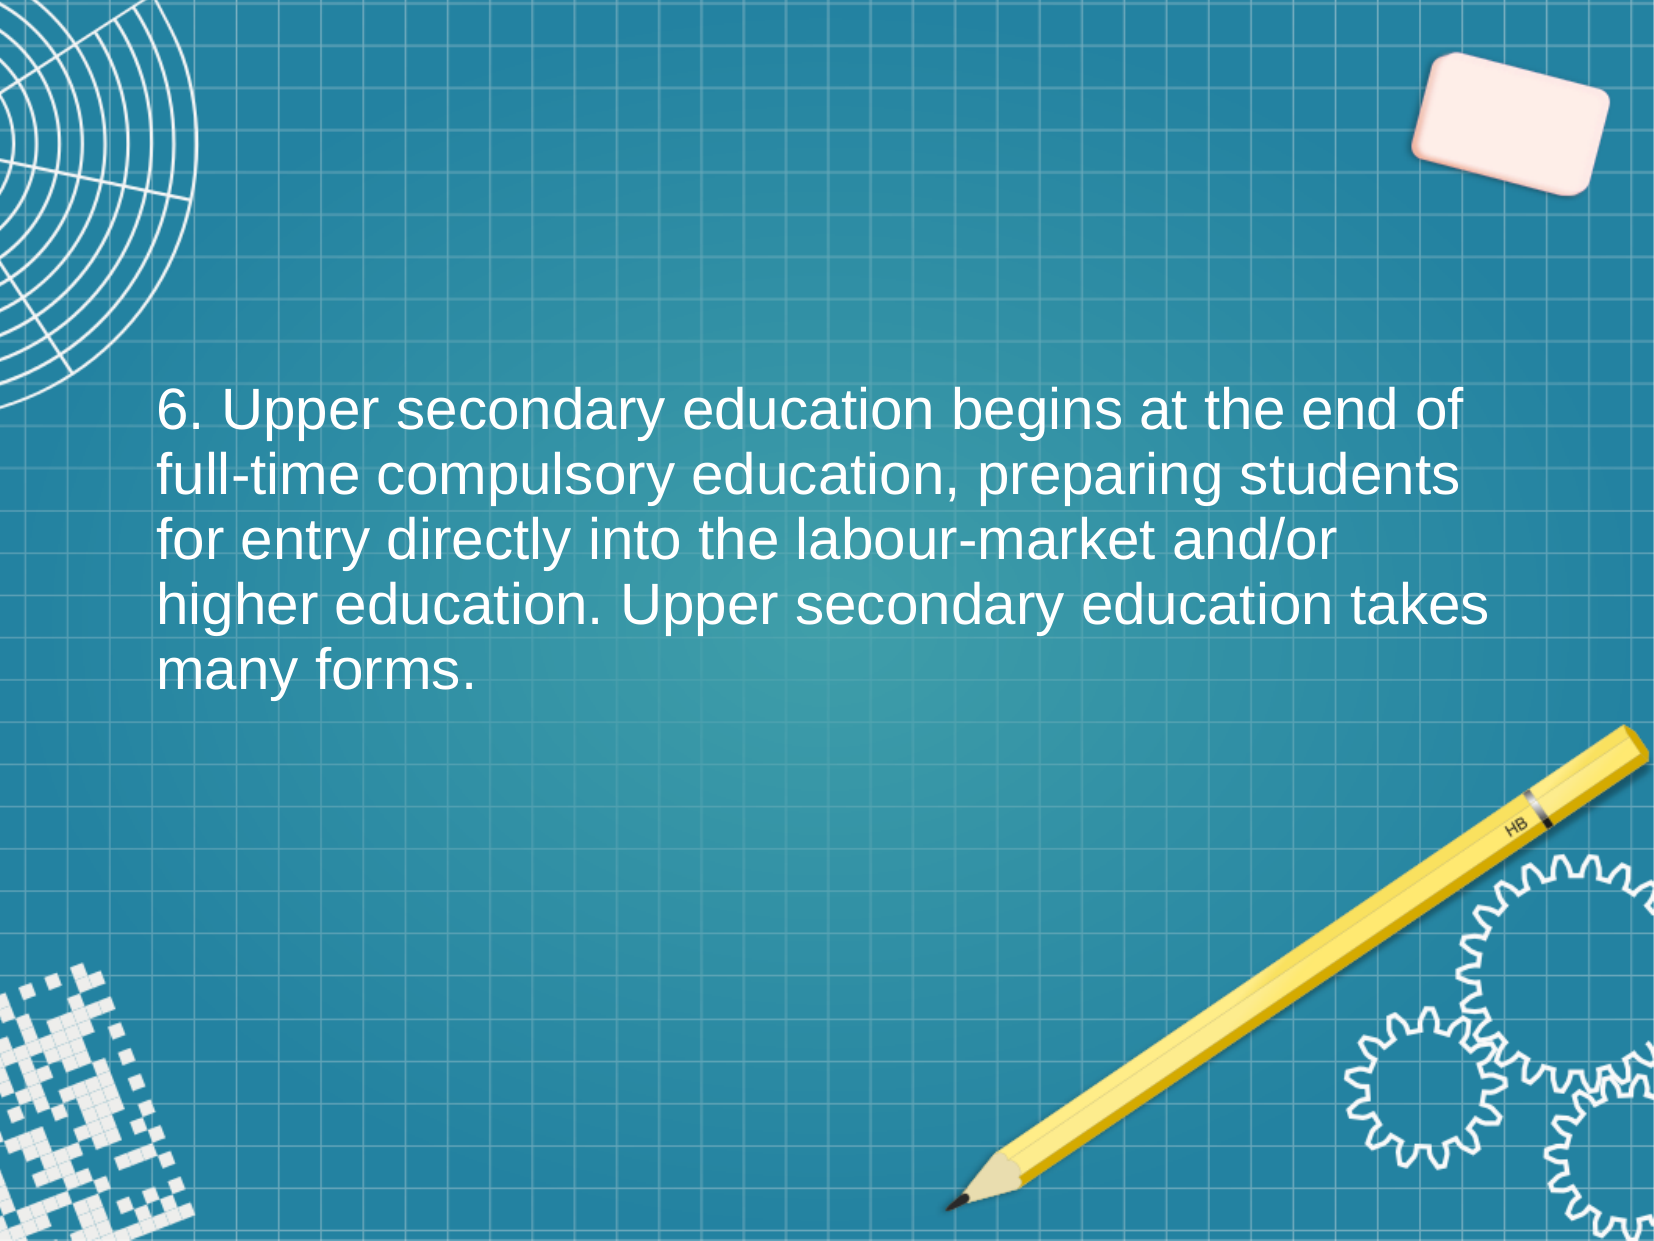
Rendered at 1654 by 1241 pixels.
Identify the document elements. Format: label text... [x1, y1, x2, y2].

text_box 6. Upper secondary education begins at the end of full-time compulsory education, preparing students for entry directly into the labour-market and/or higher education. Upper secondary education takes many forms. [141, 366, 1512, 827]
picture [0, 0, 1654, 1241]
